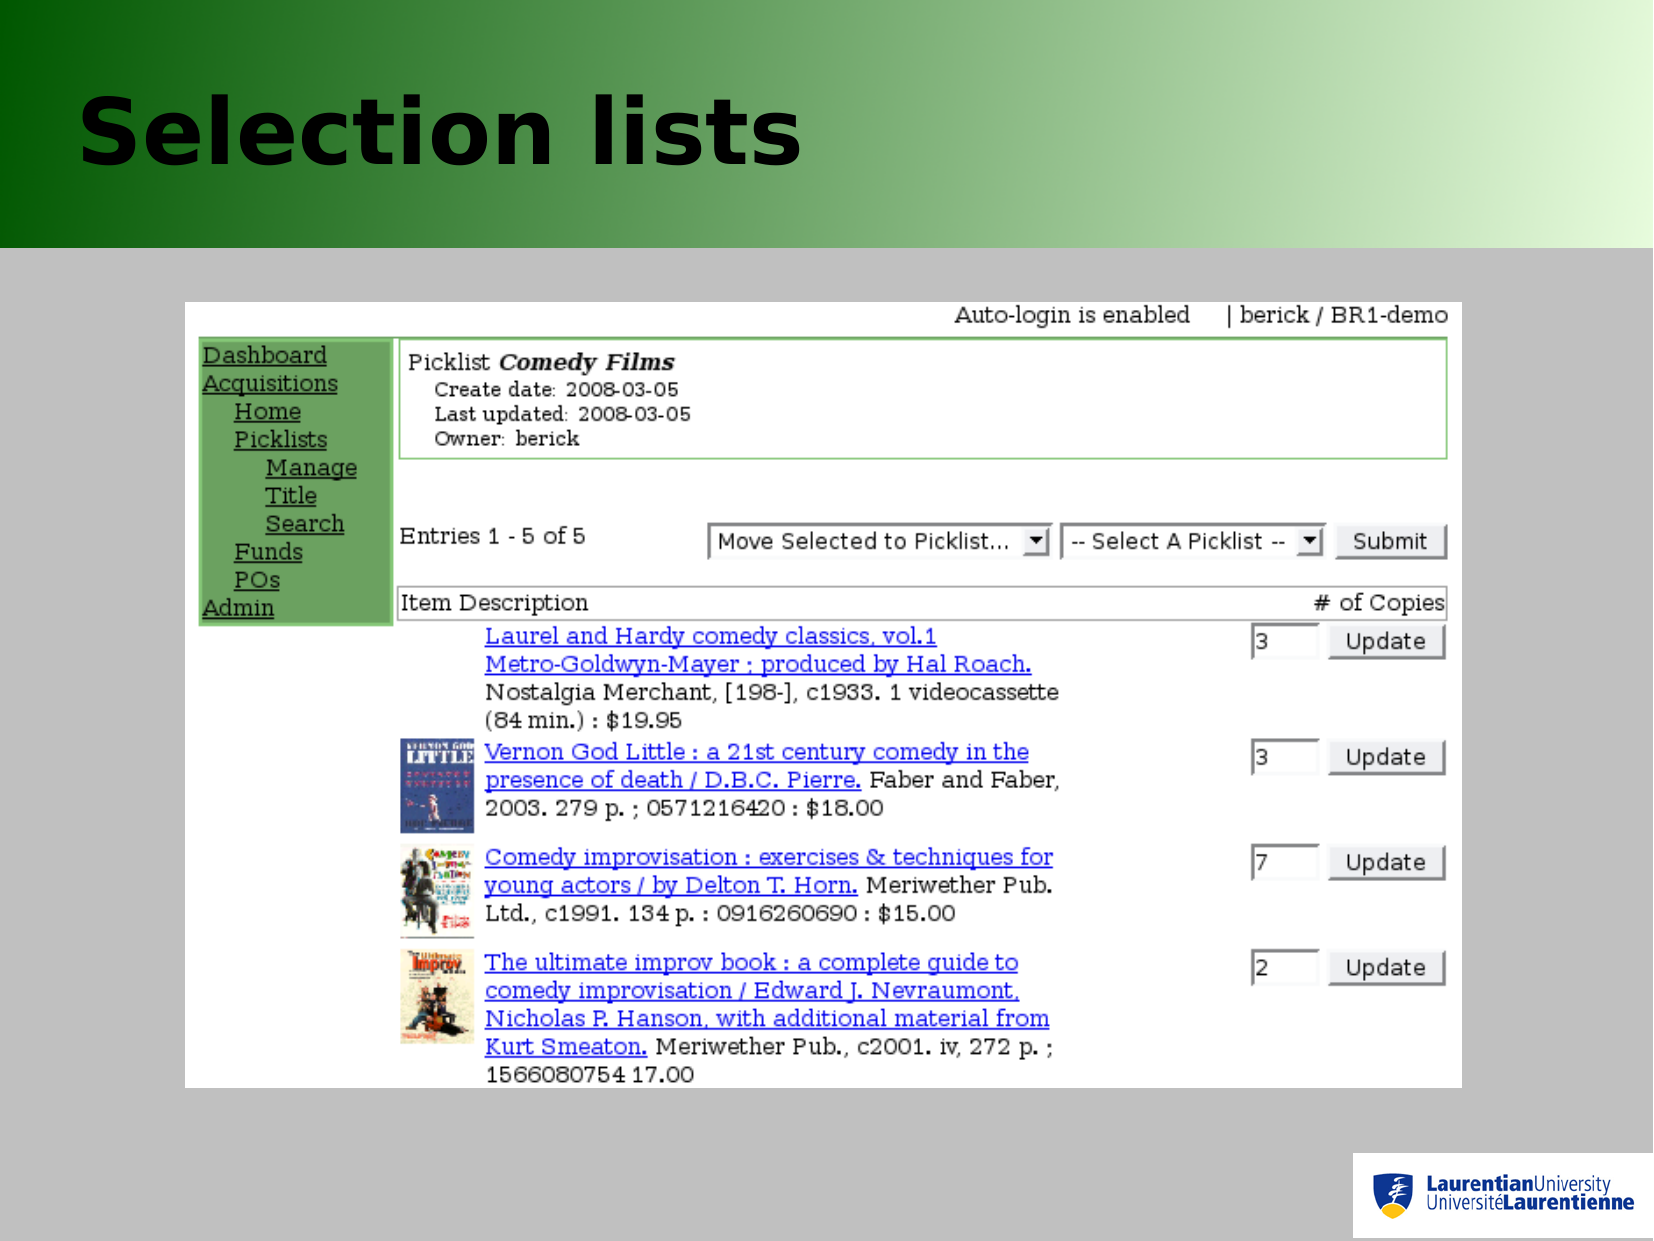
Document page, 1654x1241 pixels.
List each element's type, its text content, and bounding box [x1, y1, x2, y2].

title Selection lists [76, 29, 1565, 237]
picture [185, 302, 1462, 1088]
picture [0, 0, 1653, 248]
picture [1353, 1153, 1653, 1238]
